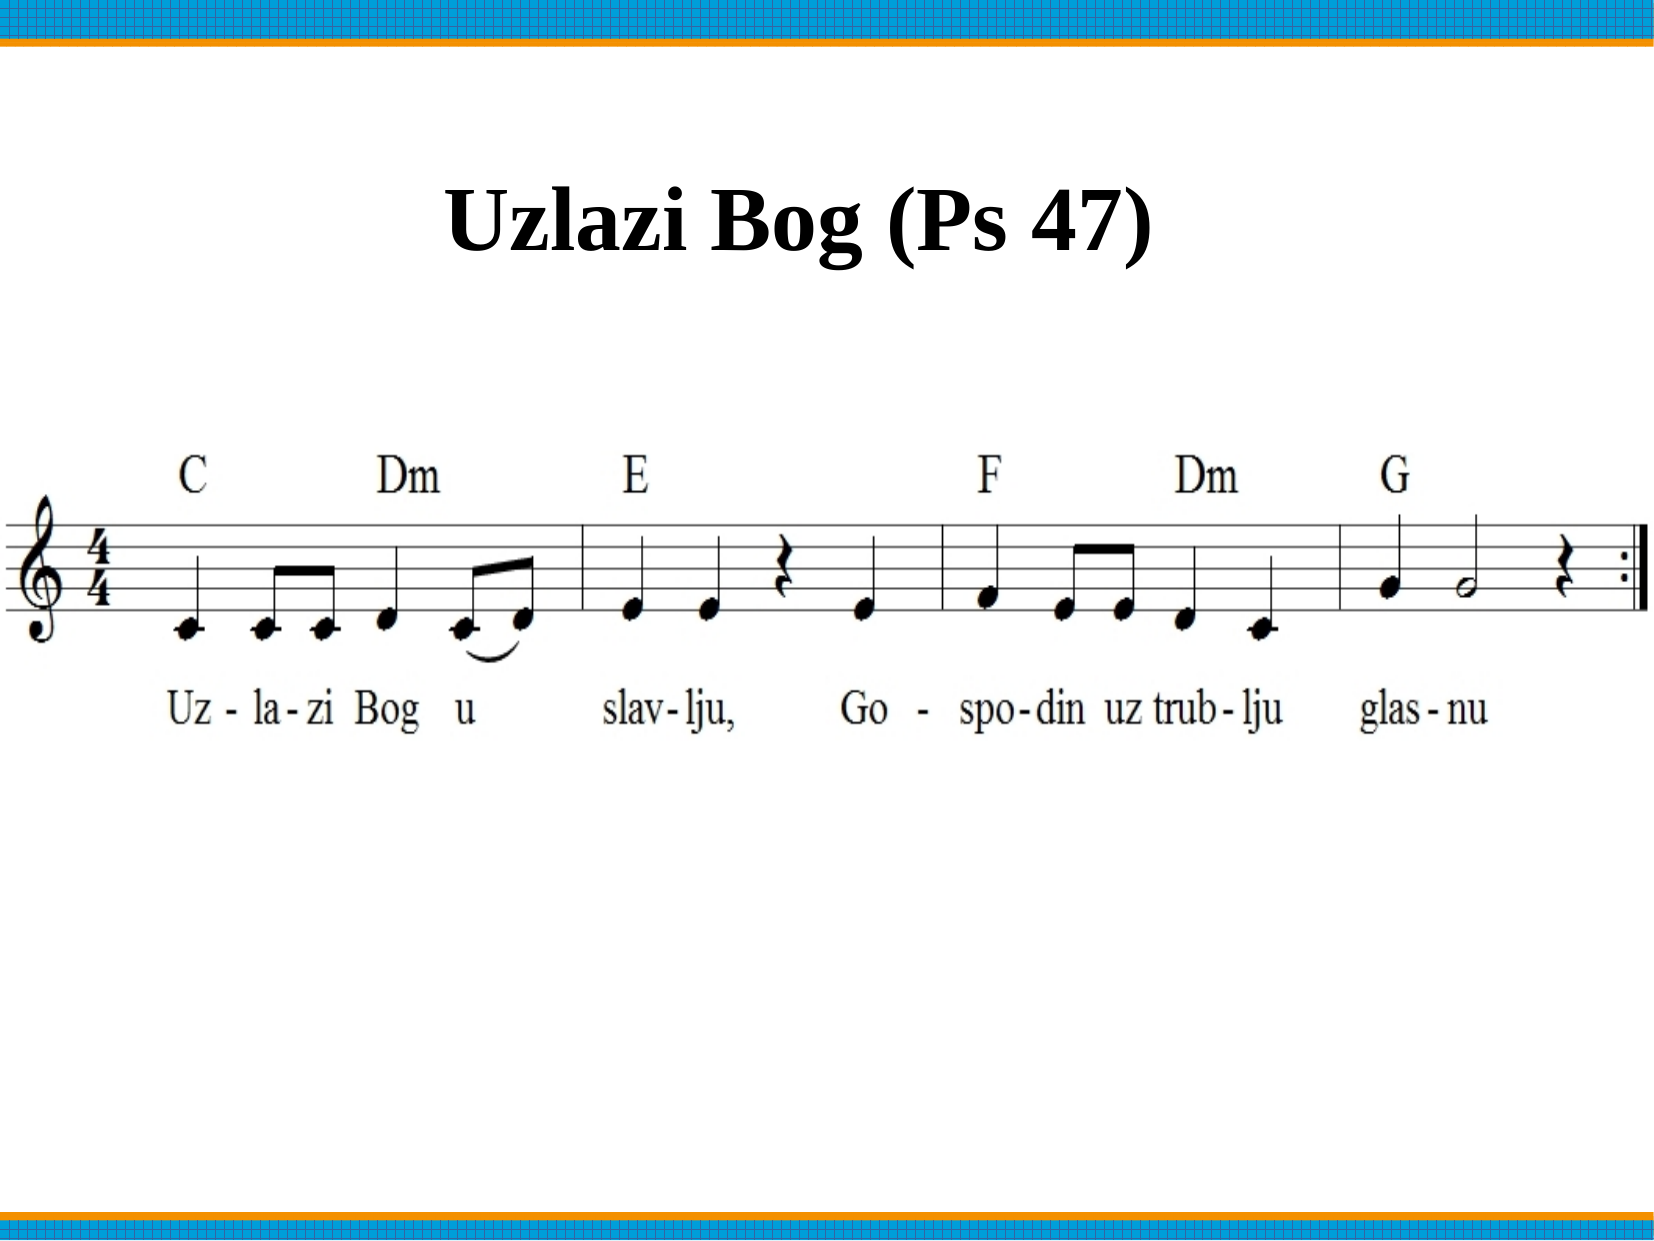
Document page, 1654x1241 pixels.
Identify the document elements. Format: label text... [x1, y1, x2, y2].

picture [0, 424, 1654, 750]
text_box Uzlazi Bog (Ps 47) [96, 110, 1503, 317]
